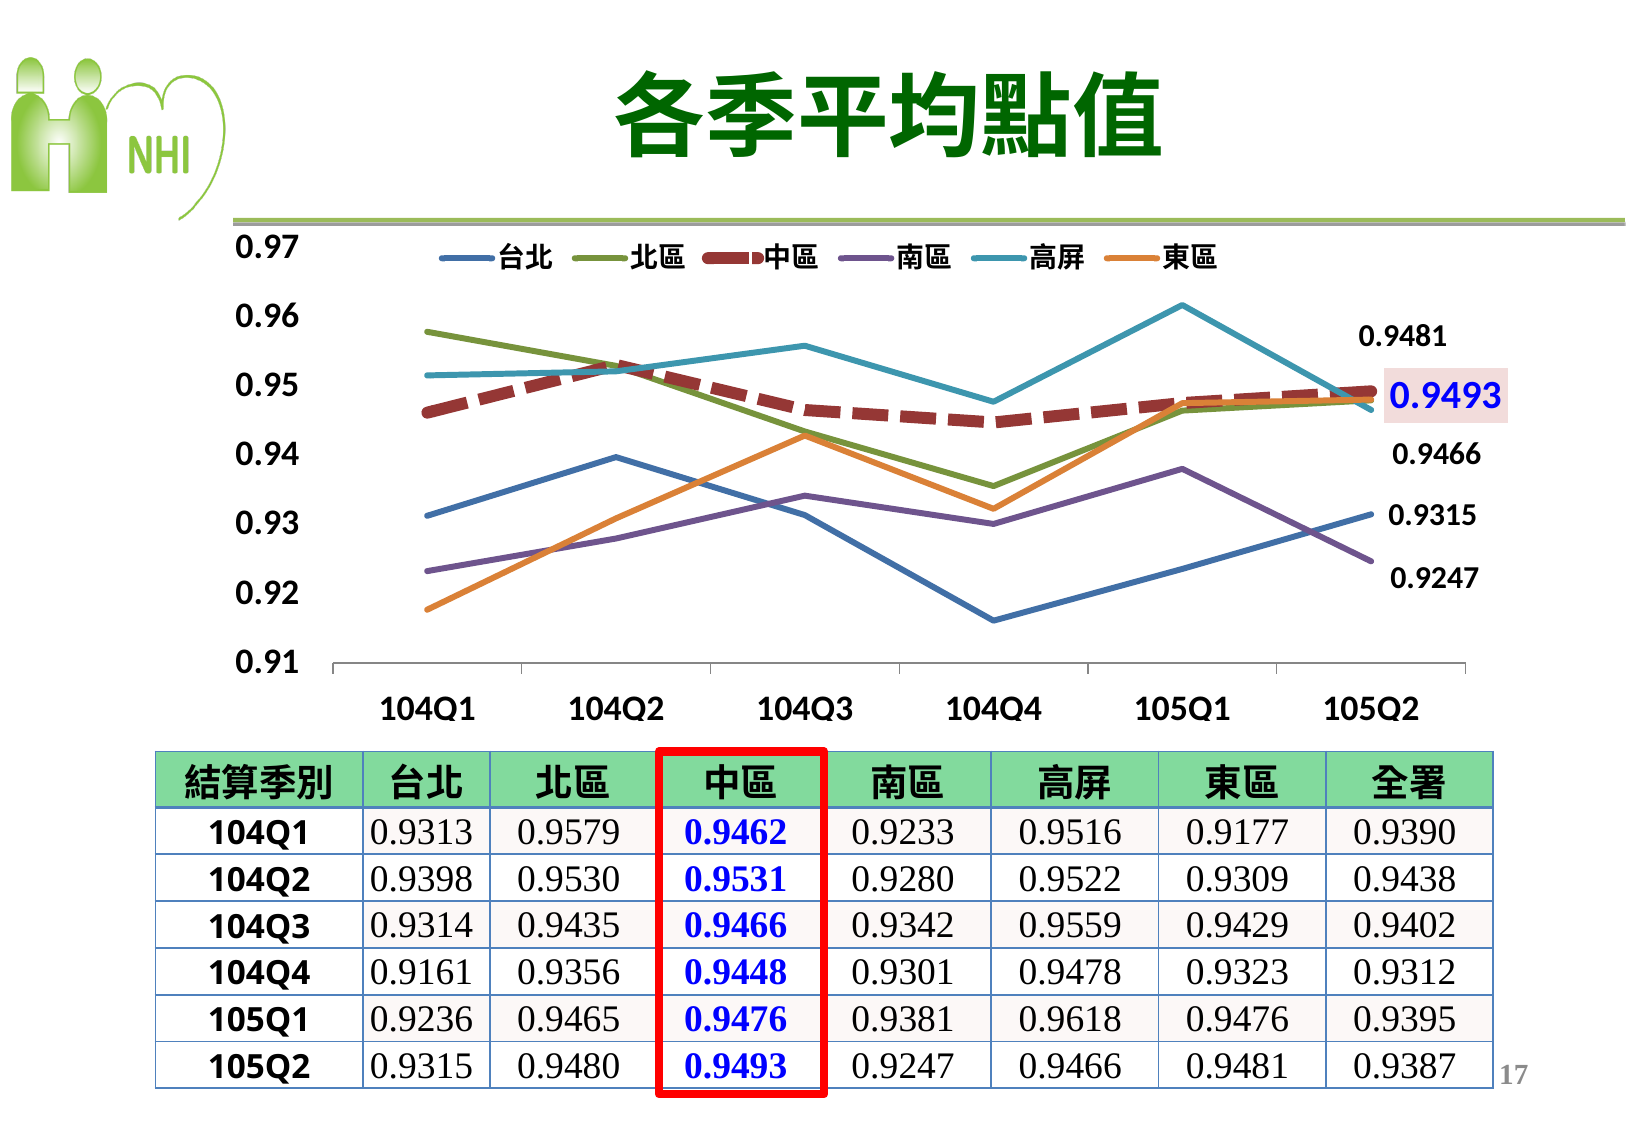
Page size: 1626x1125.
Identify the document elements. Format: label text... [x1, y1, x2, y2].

table_cell 0.9314 [364, 902, 489, 947]
table_cell 0.9462 [663, 809, 820, 853]
table_cell 0.9161 [364, 949, 489, 994]
table_header 結算季別 [156, 752, 362, 806]
table_cell 105Q2 [156, 1042, 362, 1087]
table_cell 0.9435 [491, 902, 655, 947]
table_cell 0.9236 [364, 996, 489, 1041]
table_cell 0.9177 [1159, 809, 1325, 853]
table_cell 0.9618 [992, 996, 1158, 1041]
table_cell 0.9516 [992, 809, 1158, 853]
table_cell 0.9465 [491, 996, 655, 1041]
table_cell 0.9448 [663, 949, 820, 994]
table_cell 0.9438 [1327, 855, 1492, 900]
table_cell 104Q3 [156, 902, 362, 947]
table_cell 0.9398 [364, 855, 489, 900]
table_cell 0.9476 [663, 996, 820, 1041]
table_cell 104Q1 [156, 809, 362, 853]
table_cell 0.9579 [491, 809, 655, 853]
table_cell 0.9402 [1327, 902, 1492, 947]
table_cell 0.9356 [491, 949, 655, 994]
table_header 高屏 [992, 752, 1158, 806]
title 各季平均點值 [292, 42, 1486, 184]
table_cell 0.9395 [1327, 996, 1492, 1041]
table_cell 0.9480 [491, 1042, 655, 1087]
table_cell 0.9301 [828, 949, 990, 994]
table_cell 0.9531 [663, 855, 820, 900]
table_cell 0.9390 [1327, 809, 1492, 853]
table_cell 104Q4 [156, 949, 362, 994]
table_cell 0.9466 [663, 902, 820, 947]
table_cell 0.9323 [1159, 949, 1325, 994]
table_header 南區 [828, 752, 990, 806]
table_header 東區 [1159, 752, 1325, 806]
table_cell 0.9481 [1159, 1042, 1164, 1087]
table_cell 0.9478 [992, 949, 1158, 994]
table_cell 0.9280 [828, 855, 990, 900]
table_header 台北 [364, 752, 489, 806]
table_header 全署 [1327, 752, 1492, 806]
table_cell 0.9312 [1327, 949, 1492, 994]
table_header 北區 [491, 752, 655, 806]
table_cell 0.9381 [828, 996, 990, 1041]
table_cell 105Q1 [156, 996, 362, 1041]
table_header 中區 [663, 756, 820, 806]
table_cell 0.9466 [992, 1042, 1158, 1087]
table_cell 0.9530 [491, 855, 655, 900]
table_cell 104Q2 [156, 855, 362, 900]
picture [0, 42, 1532, 721]
table_cell 0.9247 [828, 1042, 990, 1087]
table_cell 0.9522 [992, 855, 1158, 900]
table_cell 0.9476 [1159, 996, 1325, 1041]
table_cell 0.9233 [828, 809, 990, 853]
table_cell 0.9429 [1159, 902, 1325, 947]
table_cell 0.9315 [364, 1042, 489, 1087]
table_cell 0.9559 [992, 902, 1158, 947]
table_cell 0.9313 [364, 809, 489, 853]
table_cell 0.9342 [828, 902, 990, 947]
table_cell 0.9309 [1159, 855, 1325, 900]
table_cell 0.9493 [663, 1042, 820, 1087]
slide_number <編號> [1164, 1042, 1544, 1103]
